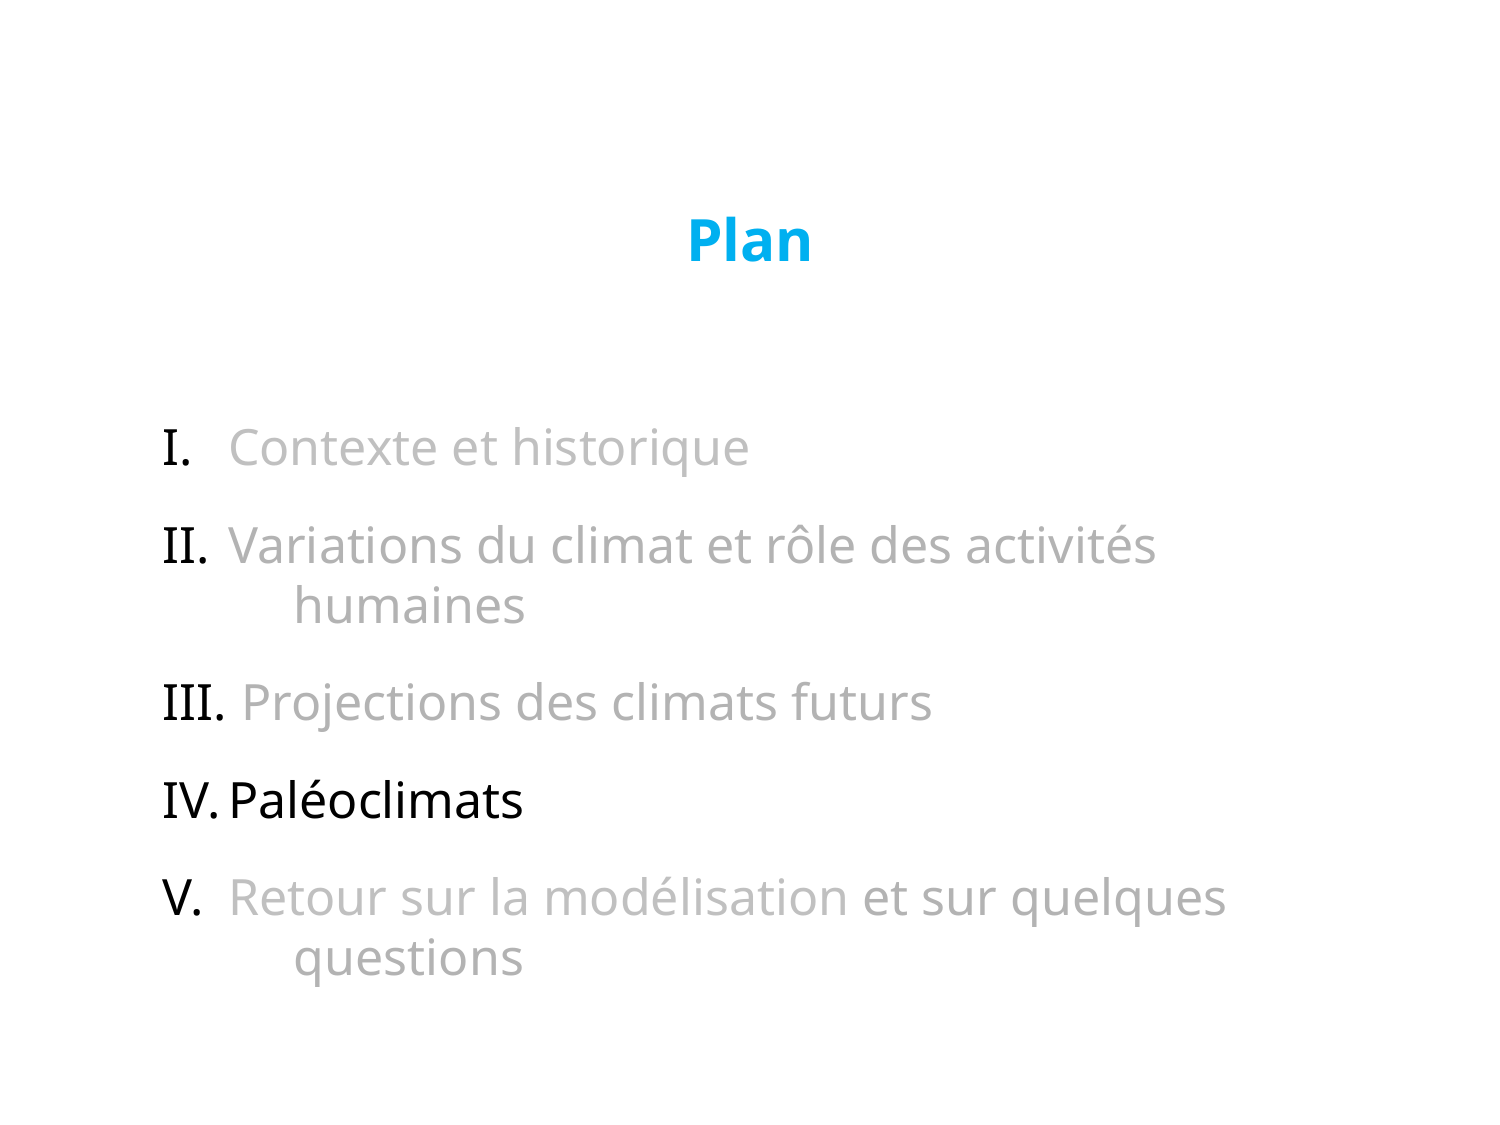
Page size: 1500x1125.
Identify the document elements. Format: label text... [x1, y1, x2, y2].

text_box Plan [53, 199, 1447, 353]
text_box Contexte et historique Variations du climat et rôle des activités humaines Projections des climats futurs Paléoclimats Retour sur la modélisation et sur quelques questions [147, 408, 1365, 994]
